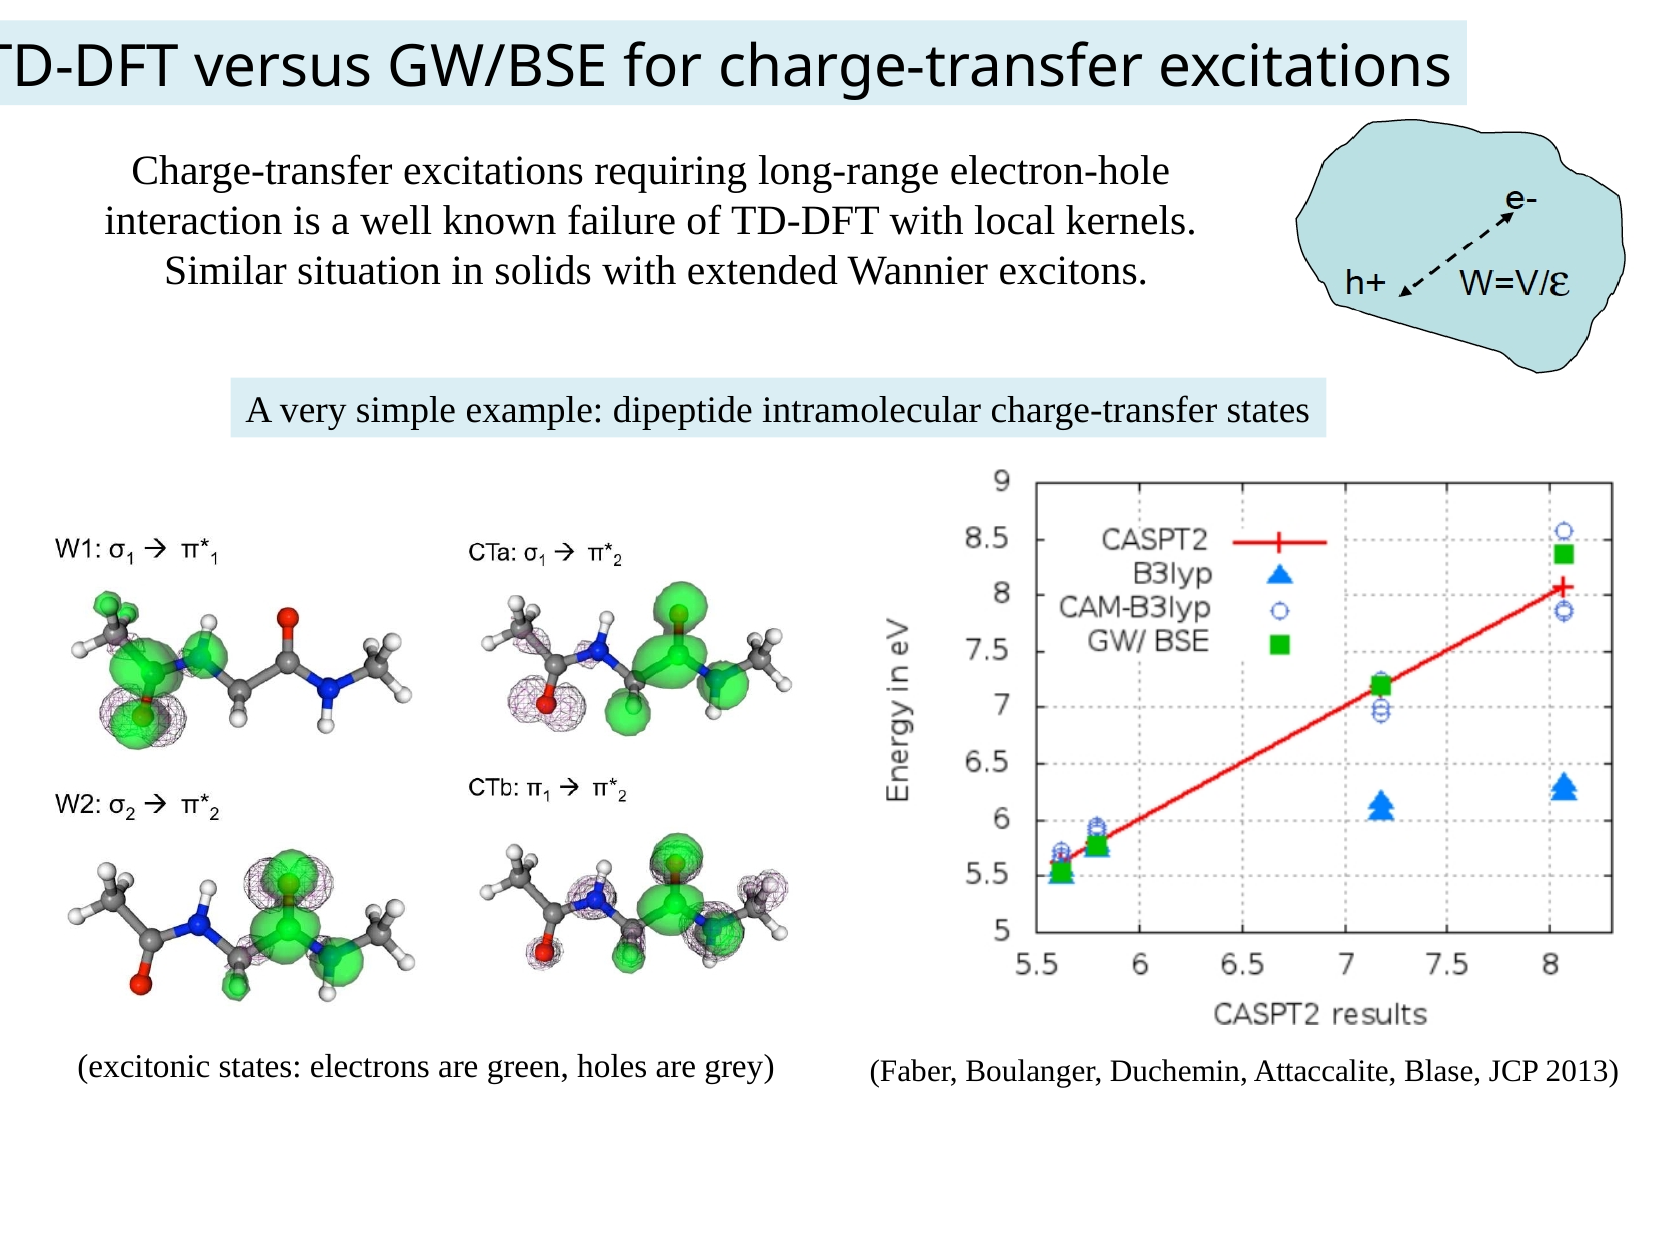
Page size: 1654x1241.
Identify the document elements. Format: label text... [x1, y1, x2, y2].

picture [468, 536, 797, 978]
text_box A very simple example: dipeptide intramolecular charge-transfer states [230, 377, 1327, 438]
text_box Charge-transfer excitations requiring long-range electron-hole interaction is a well known failure of TD-DFT with local kernels. Similar situation in solids with extended Wannier excitons. [89, 135, 1224, 301]
text_box (Faber, Boulanger, Duchemin, Attaccalite, Blase, JCP 2013) [854, 1042, 1636, 1095]
text_box TD-DFT versus GW/BSE for charge-transfer excitations [0, 20, 1467, 106]
text_box (excitonic states: electrons are green, holes are grey) [62, 1037, 791, 1092]
picture [1260, 109, 1634, 378]
picture [55, 536, 423, 1008]
picture [886, 469, 1614, 1025]
